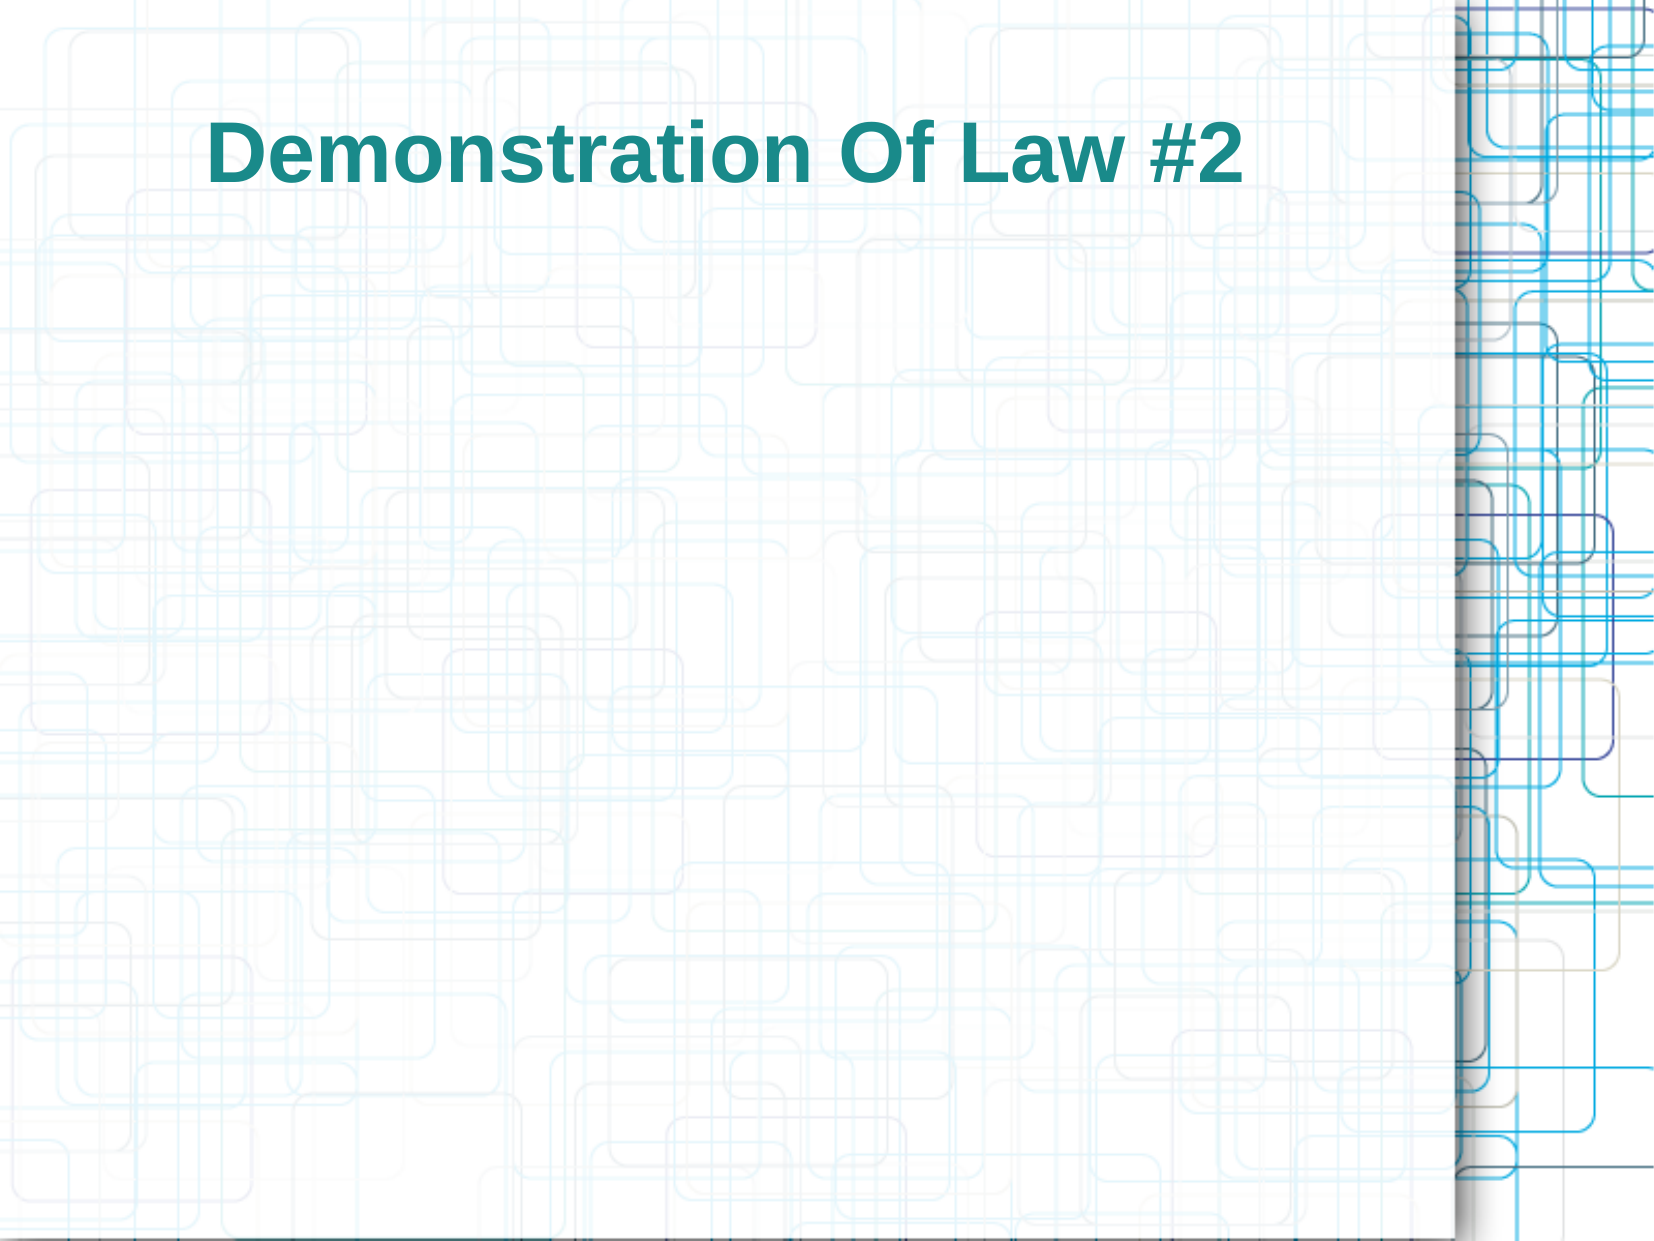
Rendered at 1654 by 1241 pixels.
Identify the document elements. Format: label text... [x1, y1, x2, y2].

picture [0, 0, 1654, 1241]
title Demonstration Of Law #2 [59, 49, 1418, 257]
